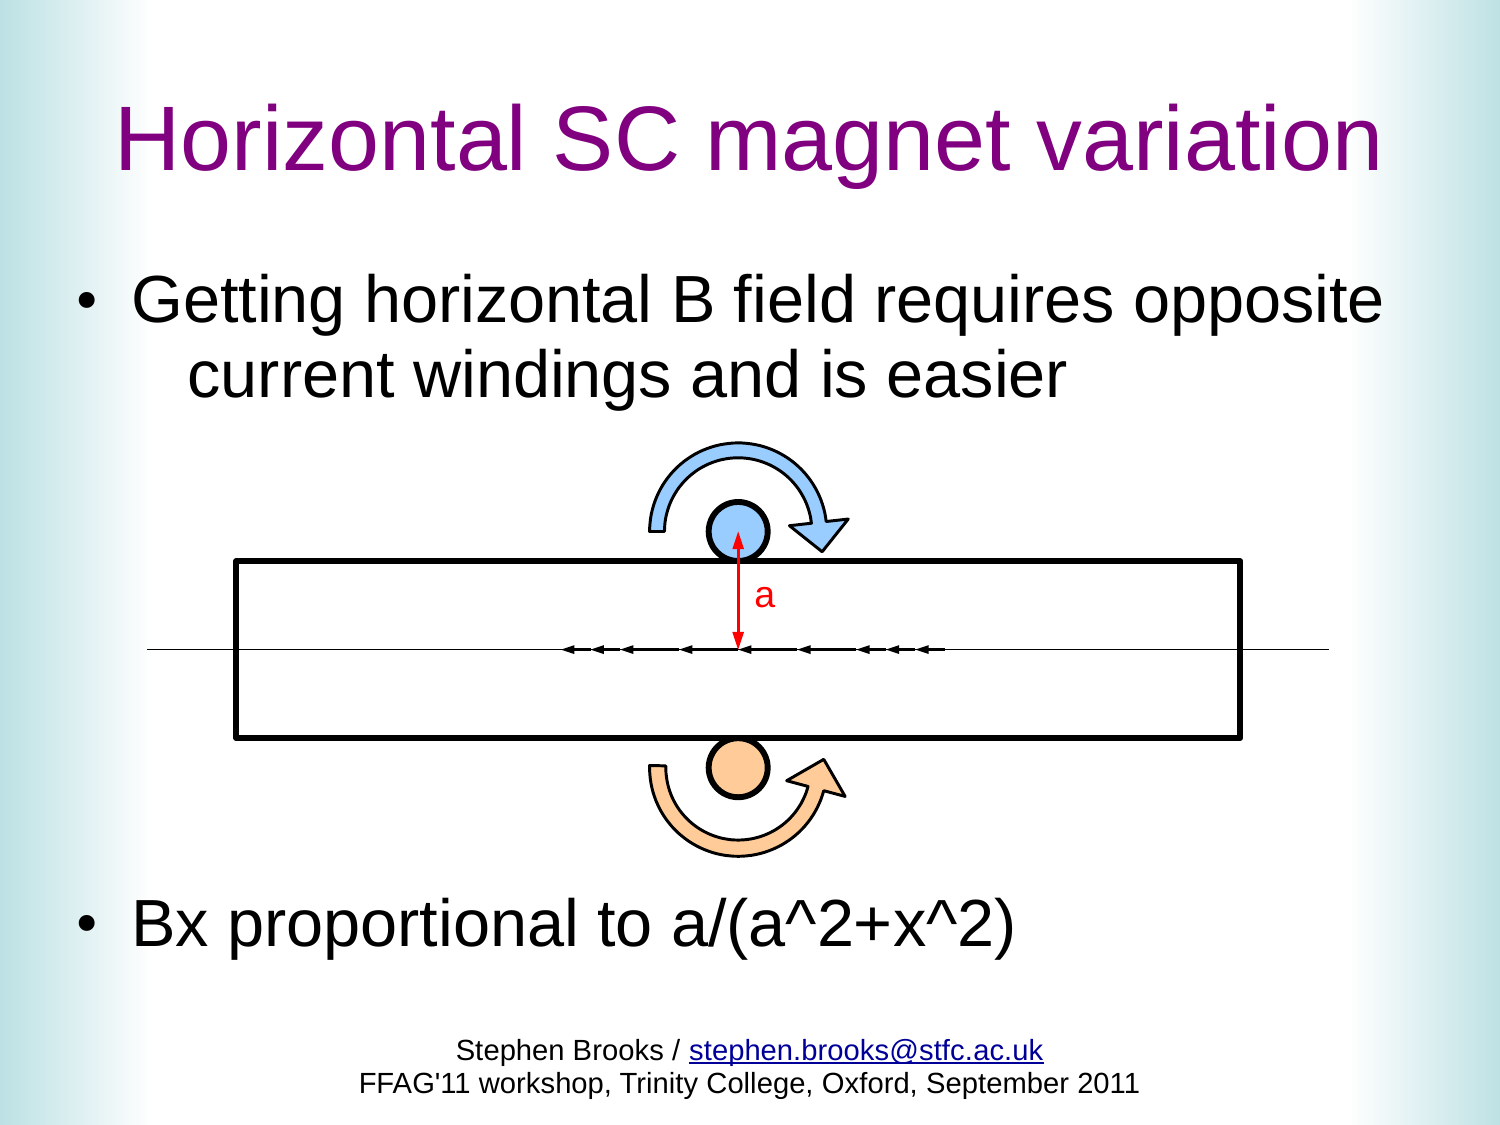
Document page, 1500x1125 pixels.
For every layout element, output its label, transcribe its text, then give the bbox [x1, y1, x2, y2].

title Horizontal SC magnet variation [75, 52, 1425, 225]
text_box [649, 442, 849, 552]
text_box [708, 738, 768, 798]
text_box [649, 759, 846, 857]
list Getting horizontal B field requires opposite current windings and is easier Bx proportional to a/(a^2+x^2) [75, 262, 1425, 991]
text_box a [738, 561, 792, 624]
text_box [708, 501, 768, 561]
